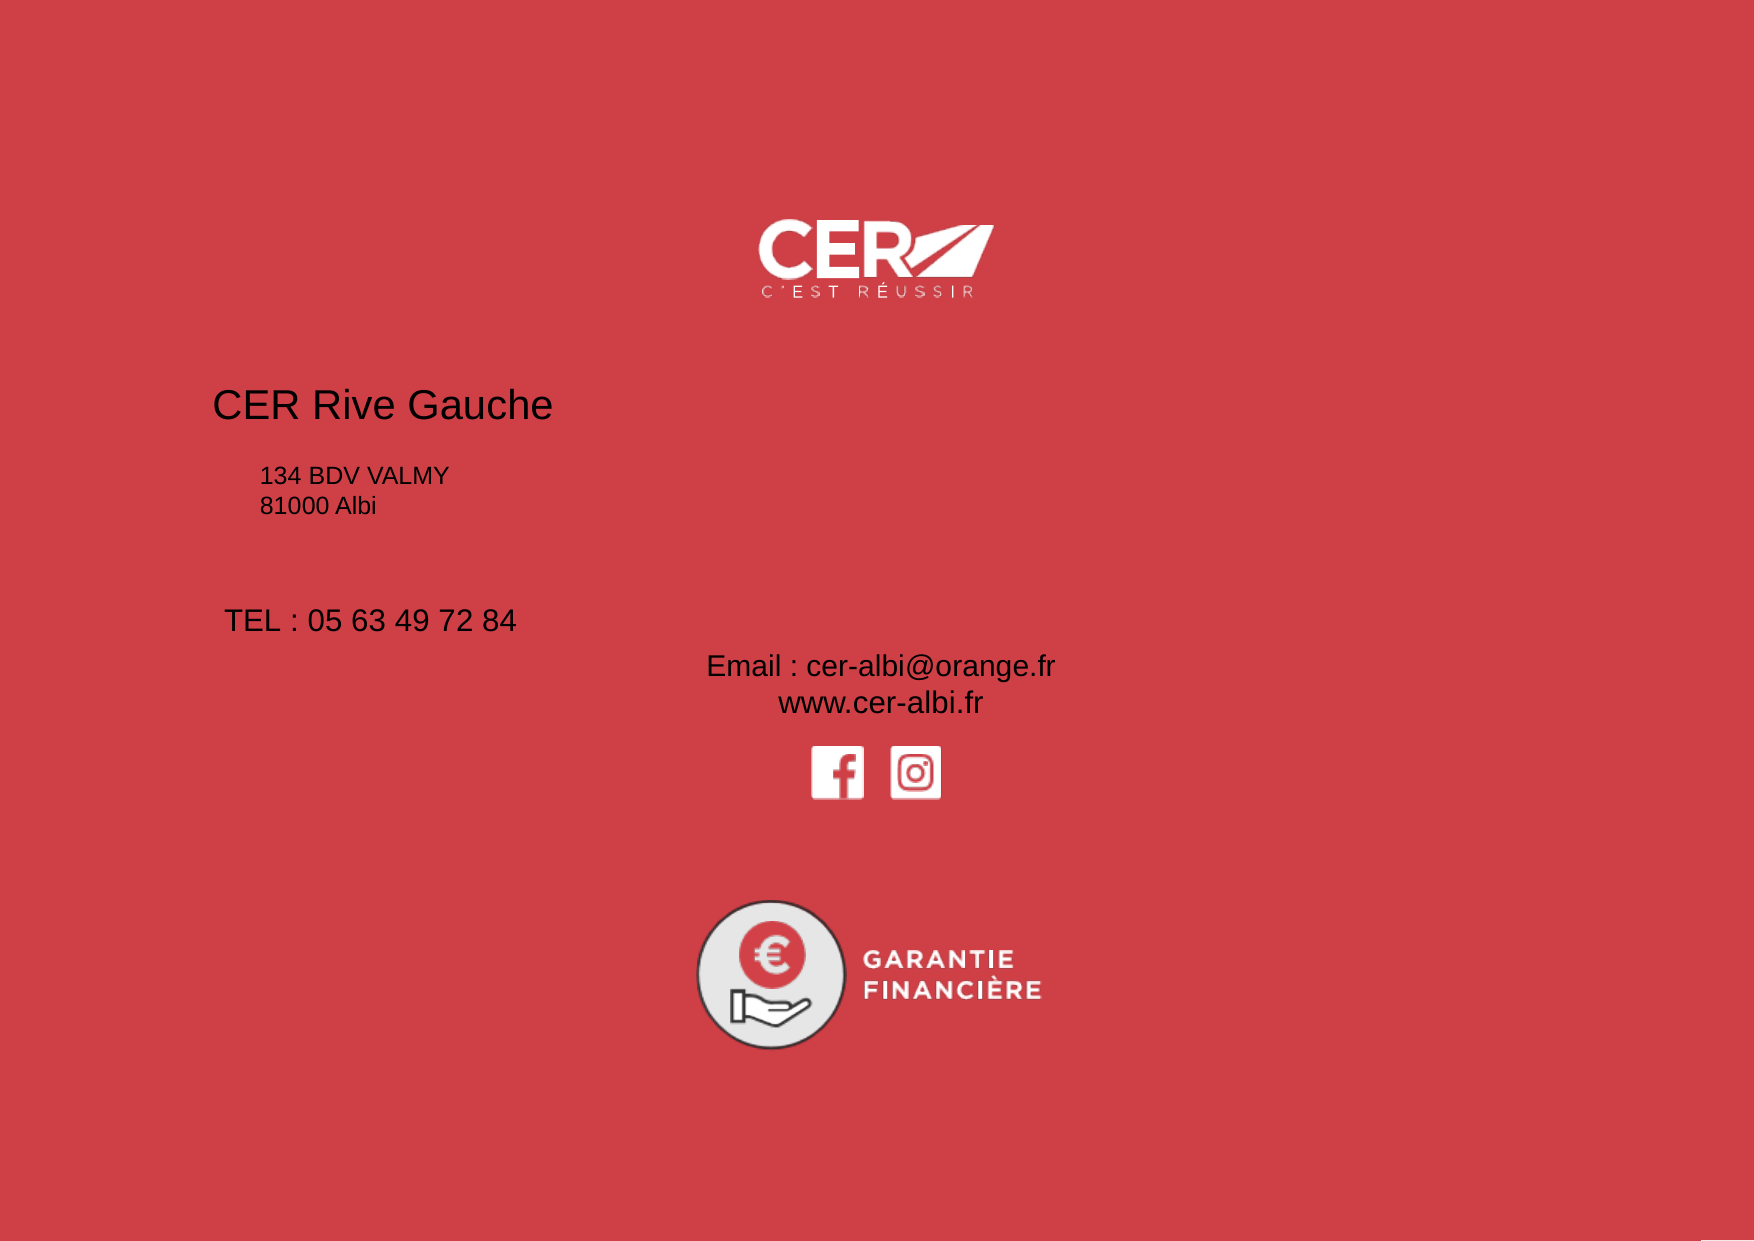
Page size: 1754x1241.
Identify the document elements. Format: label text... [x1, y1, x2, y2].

picture [863, 220, 996, 279]
picture [963, 285, 974, 298]
picture [758, 219, 813, 280]
picture [896, 285, 907, 298]
picture [811, 285, 820, 298]
picture [696, 900, 847, 1051]
picture [915, 285, 925, 298]
picture [890, 746, 943, 800]
picture [863, 950, 1042, 1001]
picture [859, 285, 870, 298]
picture [933, 285, 943, 298]
text_box [0, 0, 1754, 1241]
text_box CER Rive Gauche [212, 377, 555, 429]
text_box Email : cer-albi@orange.fr www.cer-albi.fr [706, 646, 1057, 721]
picture [762, 285, 774, 298]
text_box TEL : 05 63 49 72 84 [206, 600, 518, 638]
picture [811, 746, 864, 800]
text_box 134 BDV VALMY 81000 Albi [259, 459, 451, 520]
